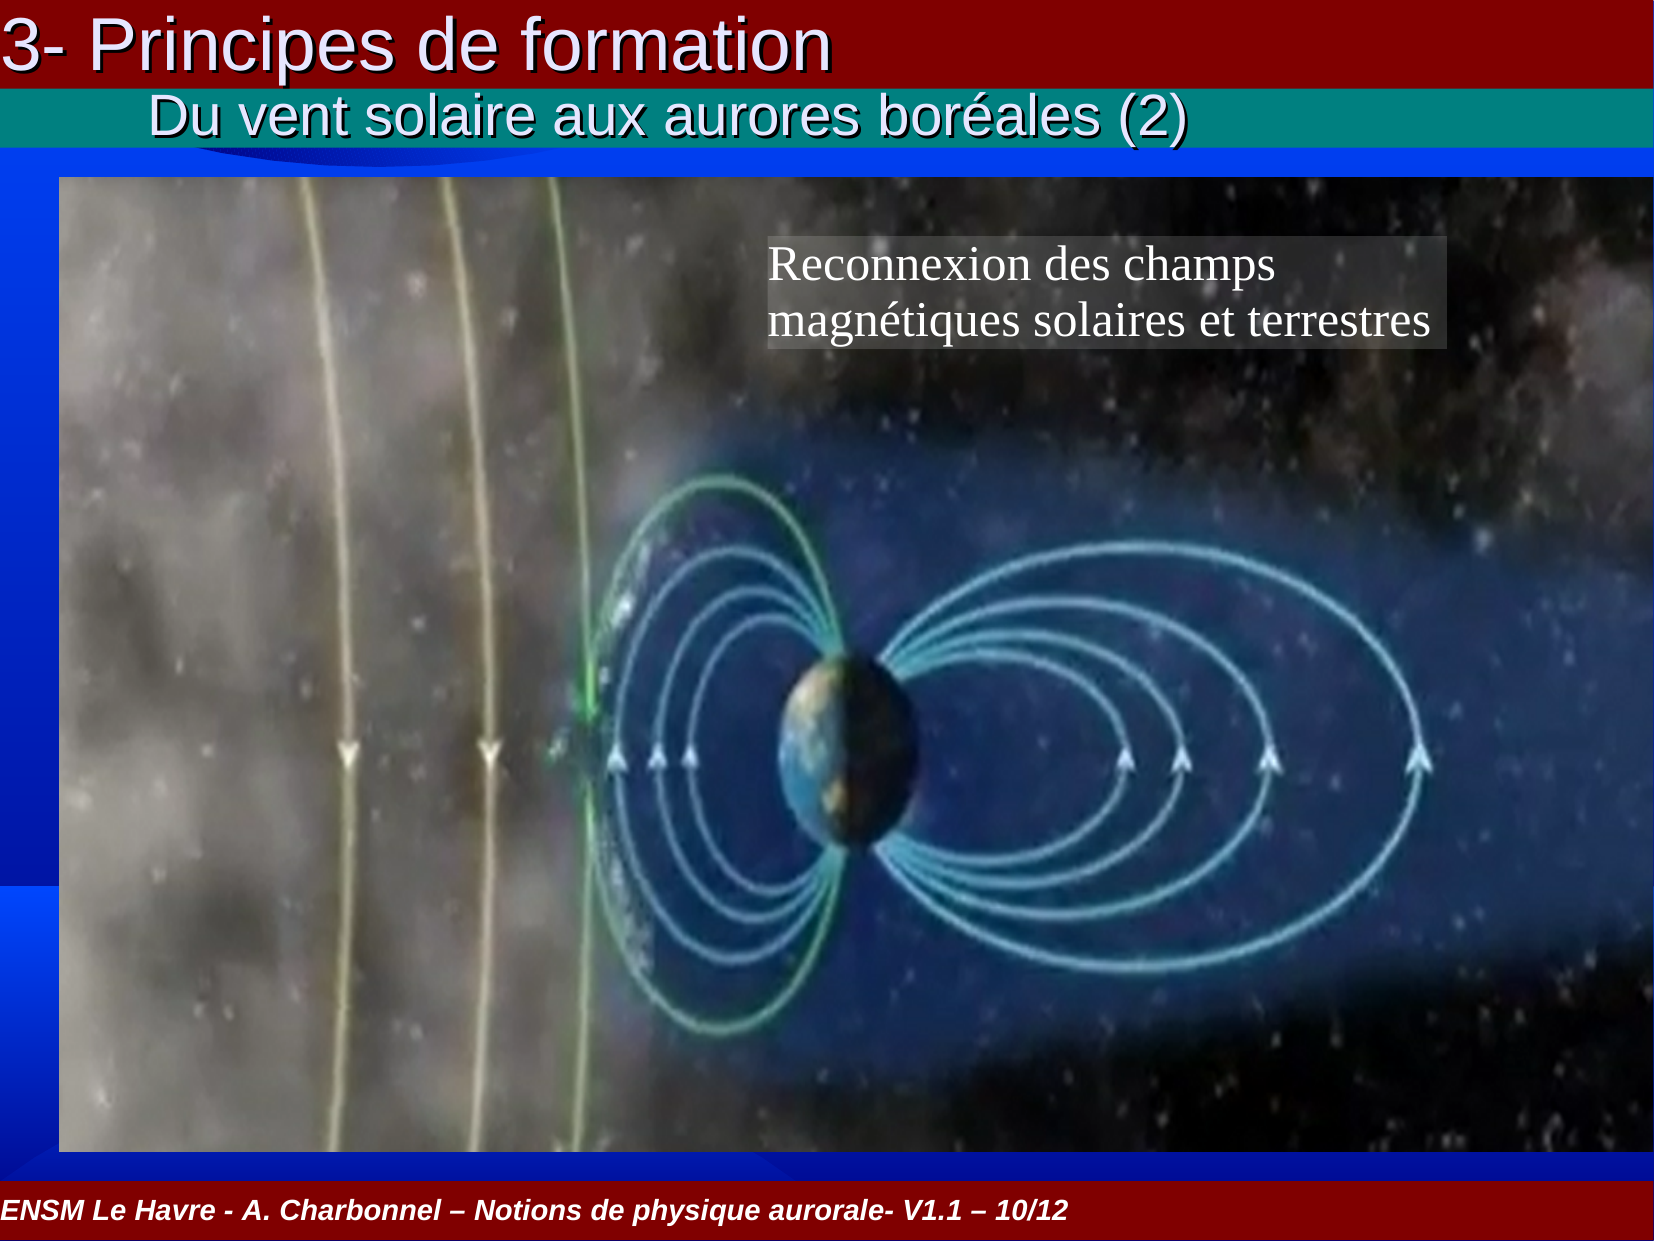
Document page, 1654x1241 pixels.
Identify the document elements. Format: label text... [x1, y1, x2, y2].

title Du vent solaire aux aurores boréales (2) [0, 89, 1654, 148]
title 3- Principes de formation [0, 0, 1654, 89]
text_box ENSM Le Havre - A. Charbonnel – Notions de physique aurorale- V1.1 – 10/12 [0, 1181, 1654, 1241]
picture [59, 177, 1654, 1152]
text_box Reconnexion des champs magnétiques solaires et terrestres [767, 236, 1447, 349]
